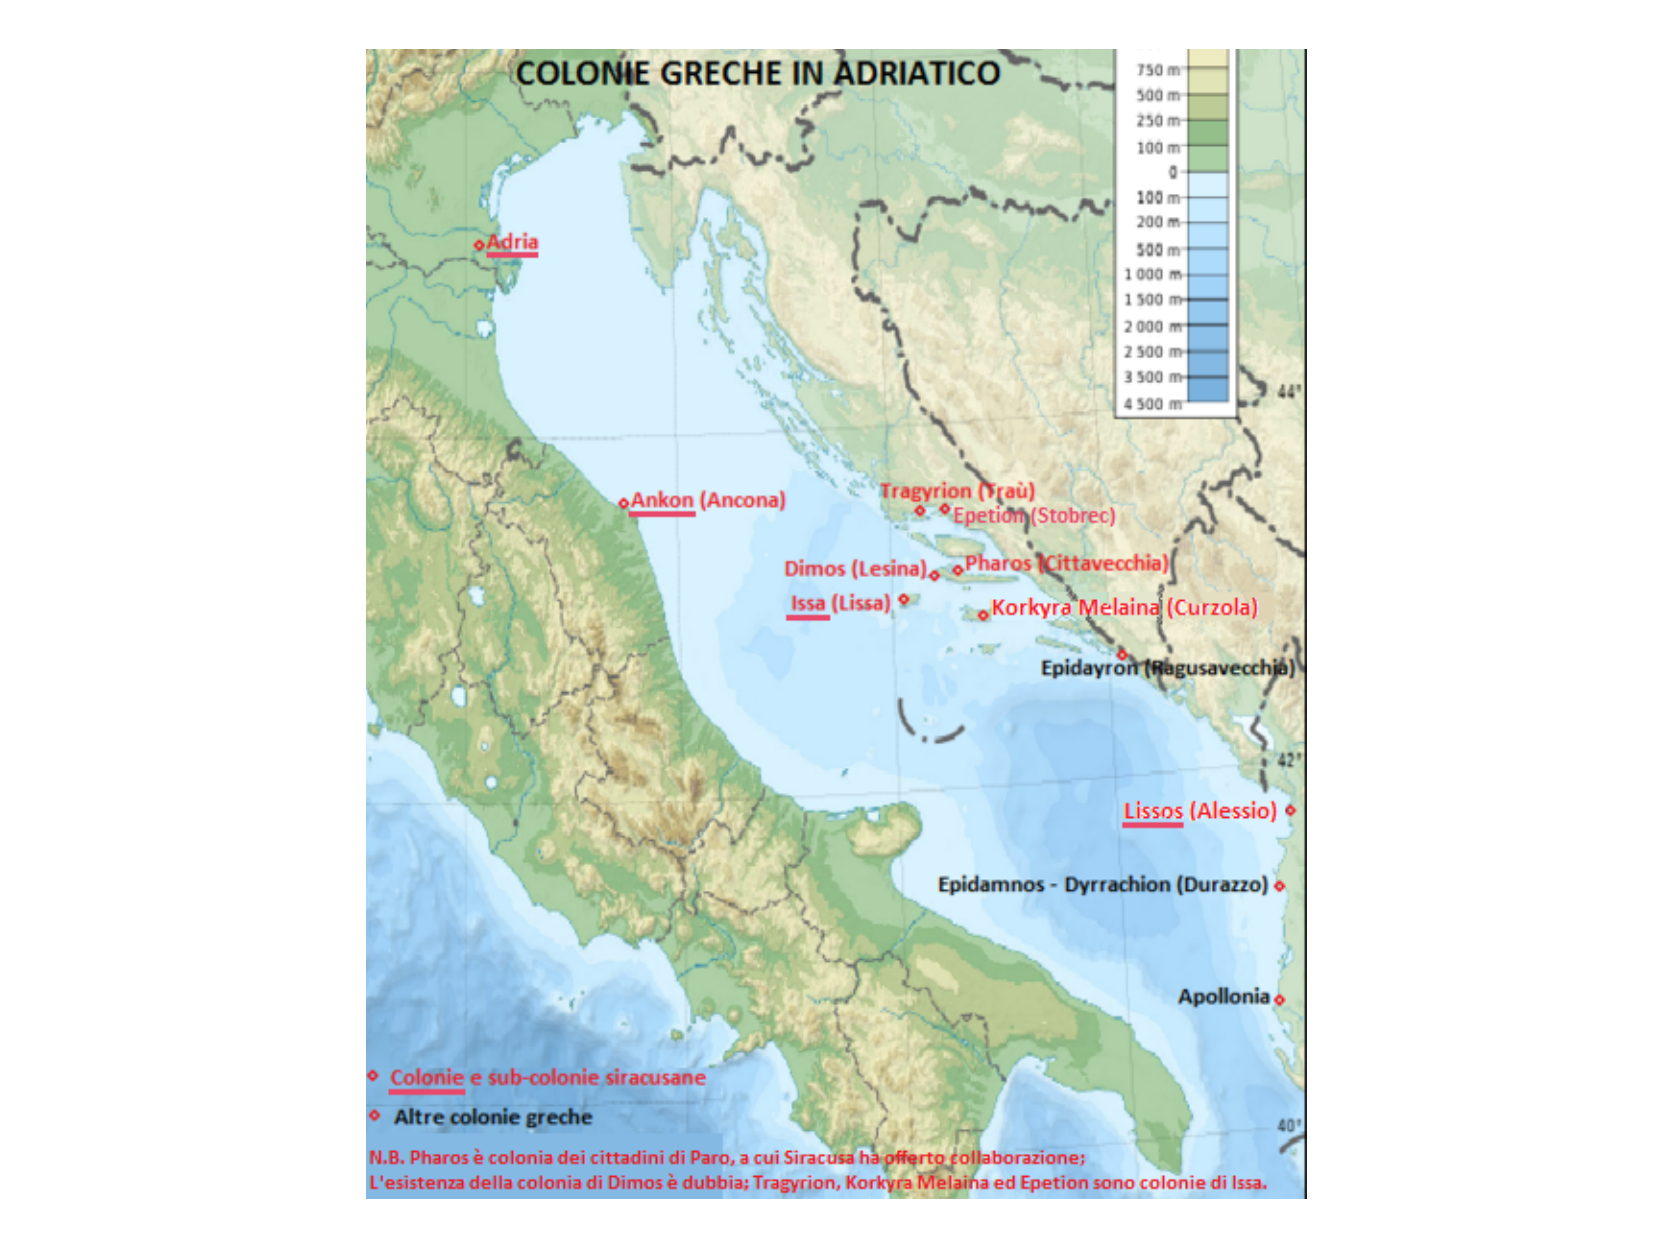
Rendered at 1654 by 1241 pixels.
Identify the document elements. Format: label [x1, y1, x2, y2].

picture [366, 49, 1307, 1199]
